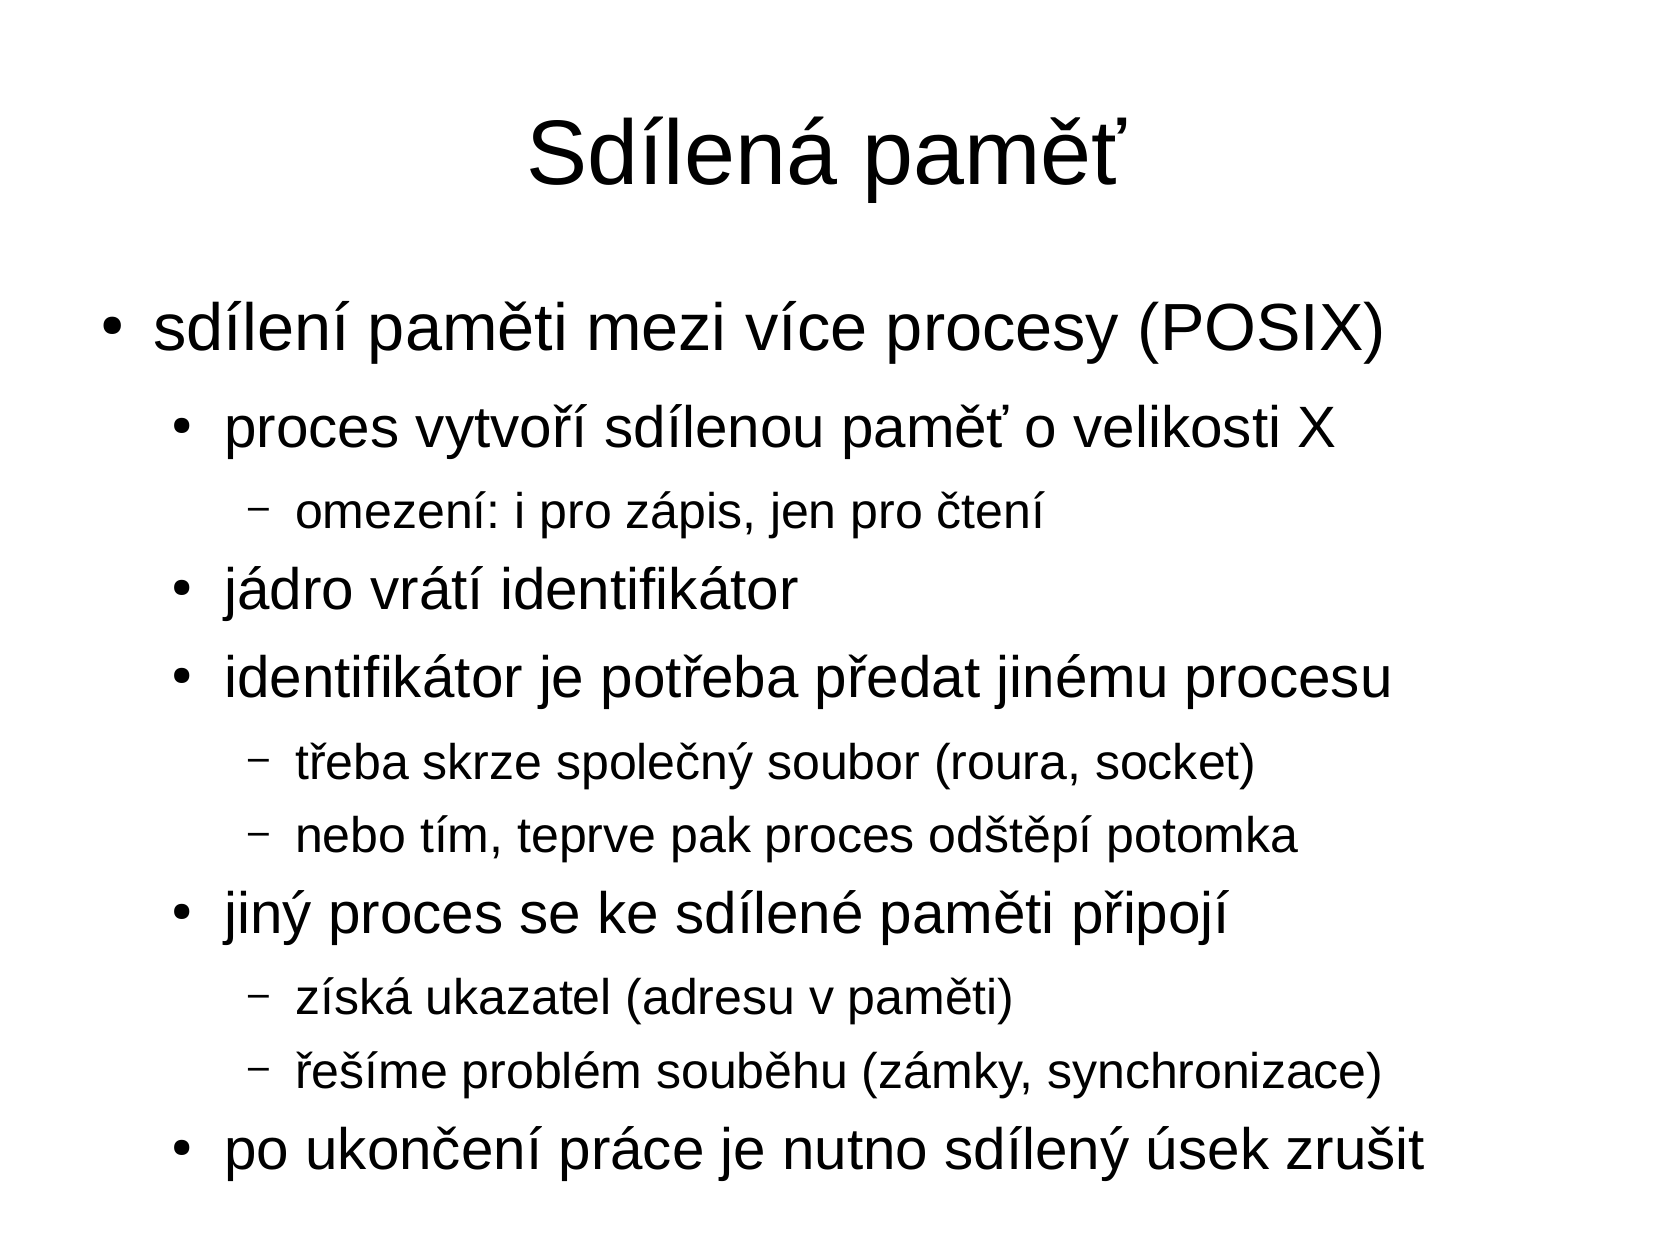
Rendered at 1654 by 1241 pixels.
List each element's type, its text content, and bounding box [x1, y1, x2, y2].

title Sdílená paměť [82, 49, 1571, 257]
list sdílení paměti mezi více procesy (POSIX) proces vytvoří sdílenou paměť o velikosti X omezení: i pro zápis, jen pro čtení jádro vrátí identifikátor identifikátor je potřeba předat jinému procesu třeba skrze společný soubor (roura, socket) nebo tím, teprve pak proces odštěpí potomka jiný proces se ke sdílené paměti připojí získá ukazatel (adresu v paměti) řešíme problém souběhu (zámky, synchronizace) po ukončení práce je nutno sdílený úsek zrušit [82, 290, 1571, 1182]
